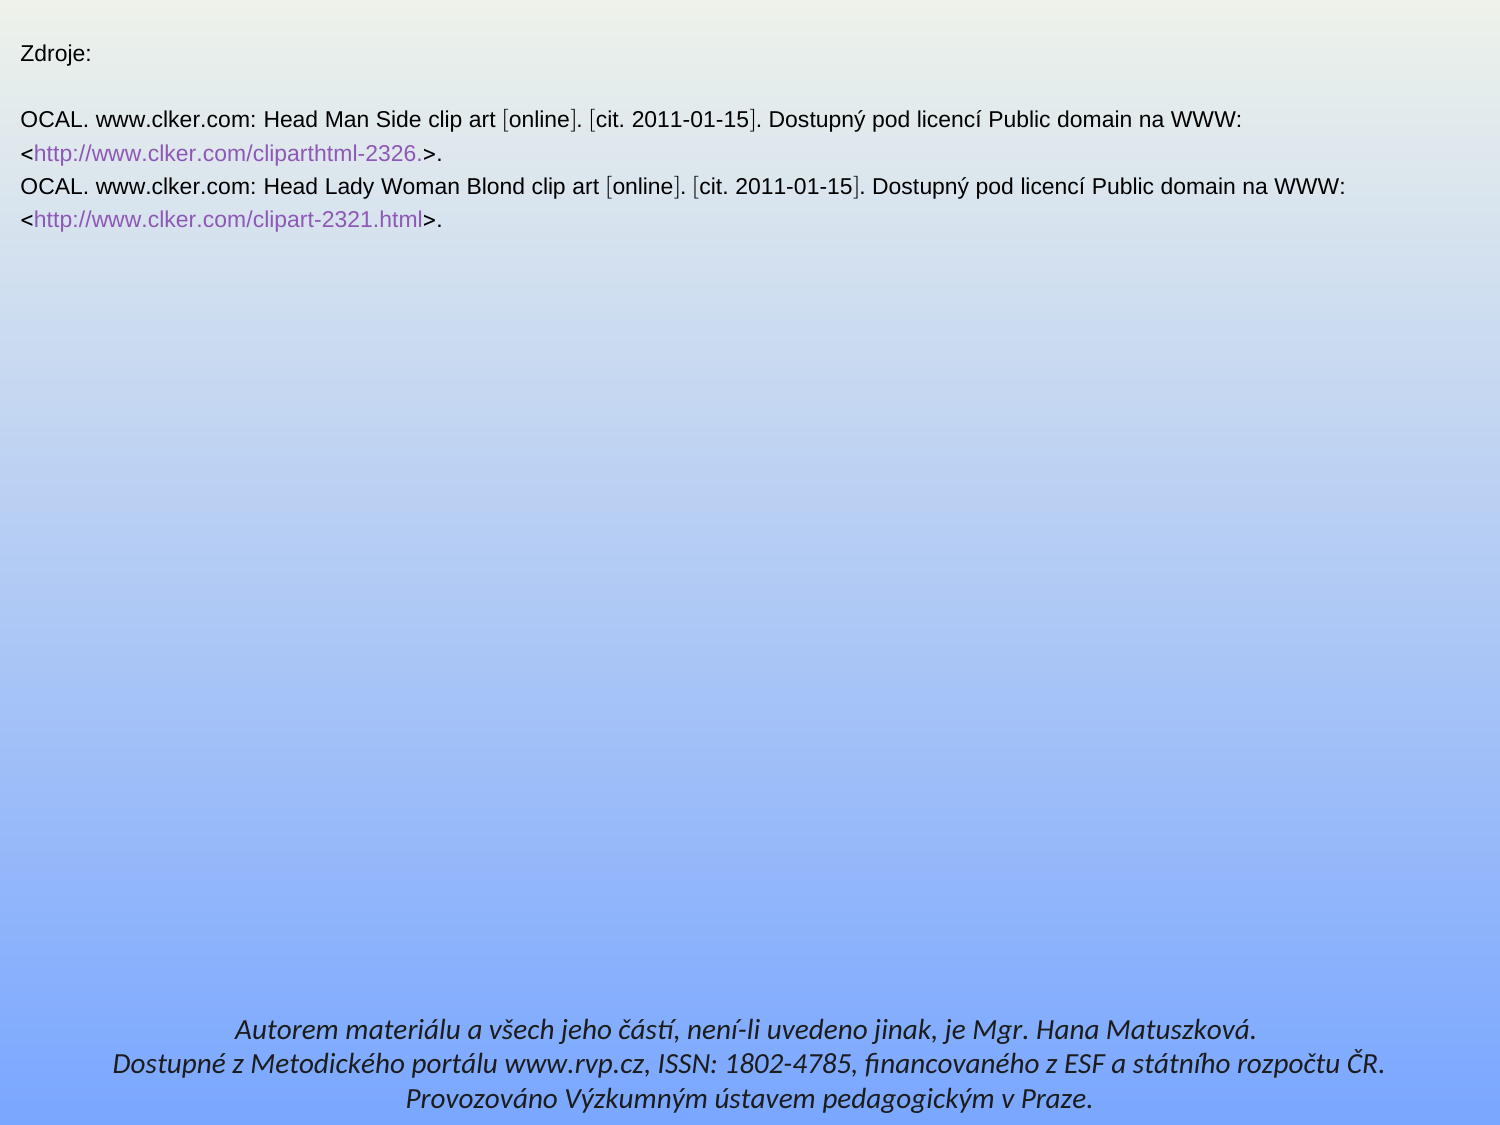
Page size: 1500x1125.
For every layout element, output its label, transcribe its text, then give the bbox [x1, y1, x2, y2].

text_box Autorem materiálu a všech jeho částí, není-li uvedeno jinak, je Mgr. Hana Matuszková. Dostupné z Metodického portálu www.rvp.cz, ISSN: 1802-4785, financovaného z ESF a státního rozpočtu ČR. Provozováno Výzkumným ústavem pedagogickým v Praze. [53, 1011, 1447, 1114]
text_box Zdroje: OCAL. www.clker.com: Head Man Side clip art online. cit. 2011-01-15. Dostupný pod licencí Public domain na WWW: http://www.clker.com/cliparthtml-2326.. OCAL. www.clker.com: Head Lady Woman Blond clip art online. cit. 2011-01-15. Dostupný pod licencí Public domain na WWW: http://www.clker.com/clipart-2321.html. [5, 30, 1483, 268]
